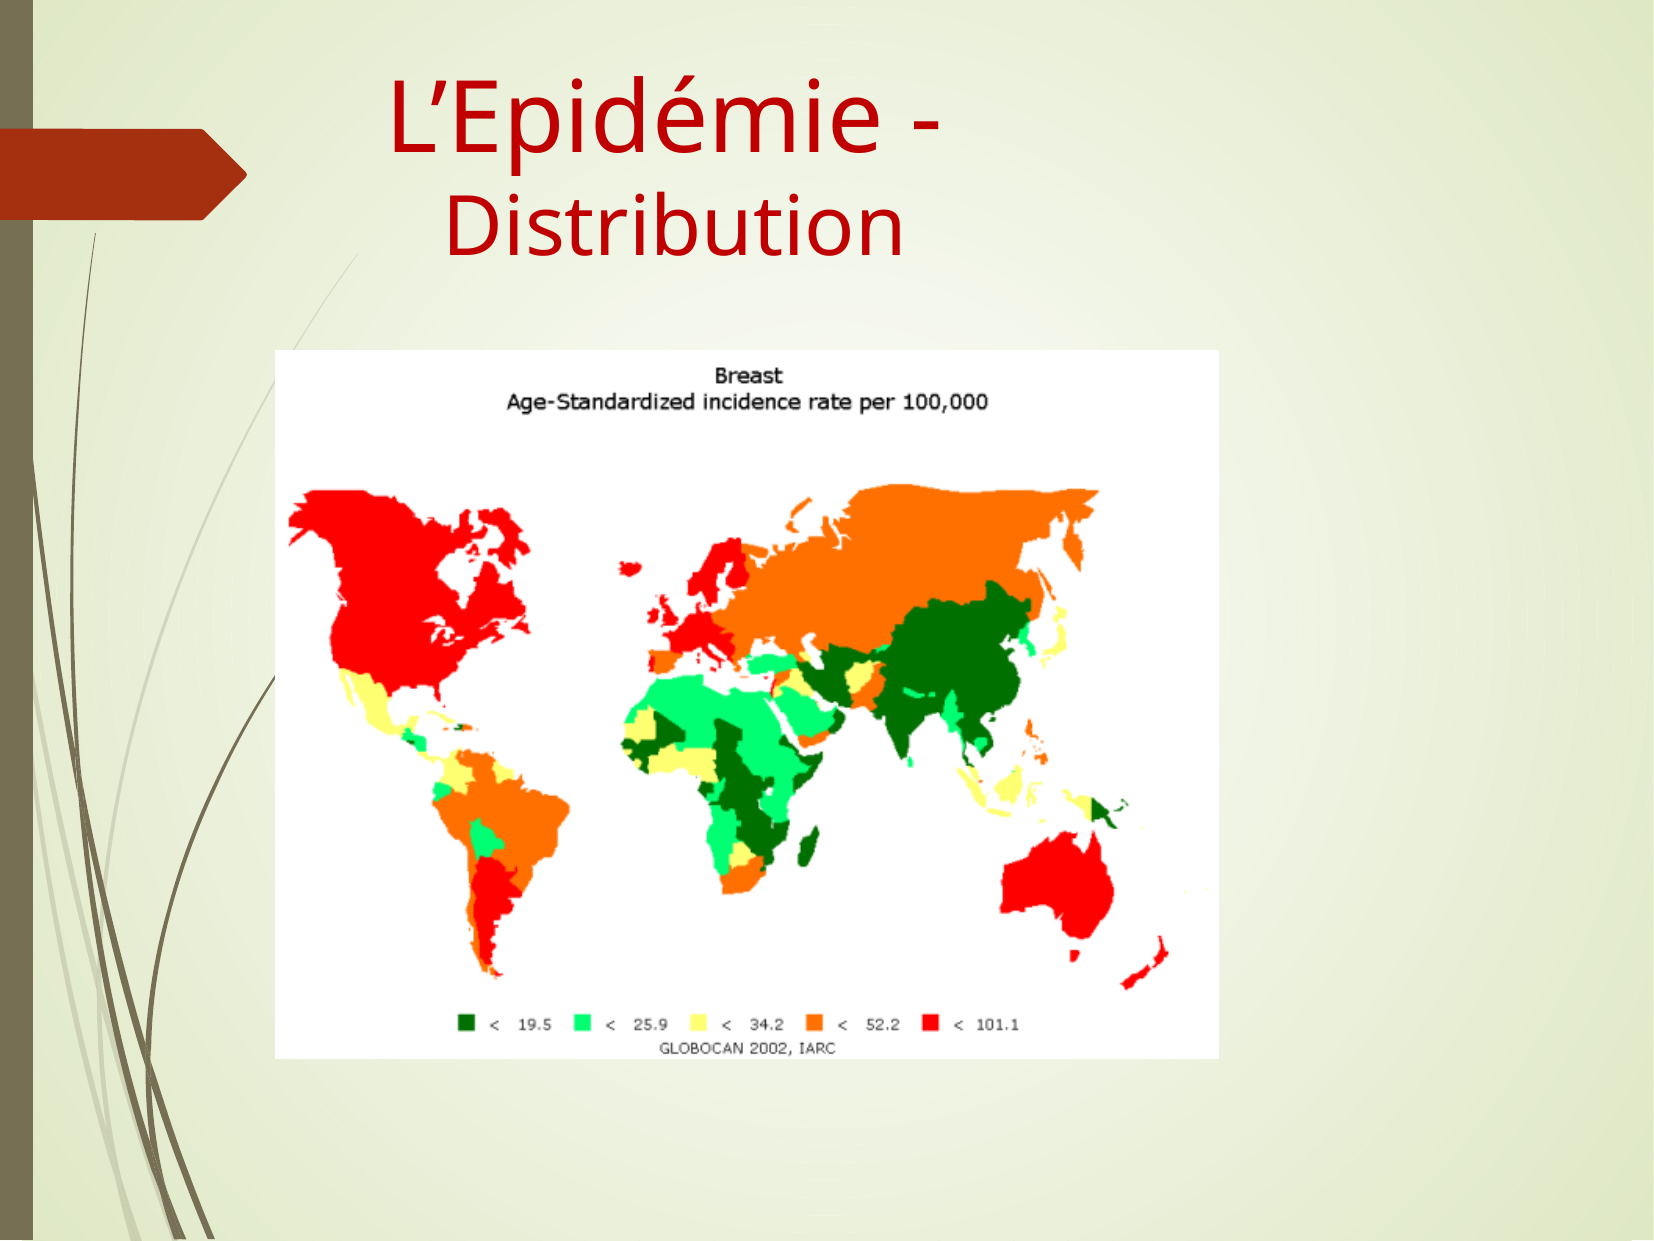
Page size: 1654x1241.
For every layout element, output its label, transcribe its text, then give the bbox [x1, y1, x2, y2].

picture [275, 350, 1219, 1059]
title L’Epidémie - Distribution [0, 45, 1351, 233]
